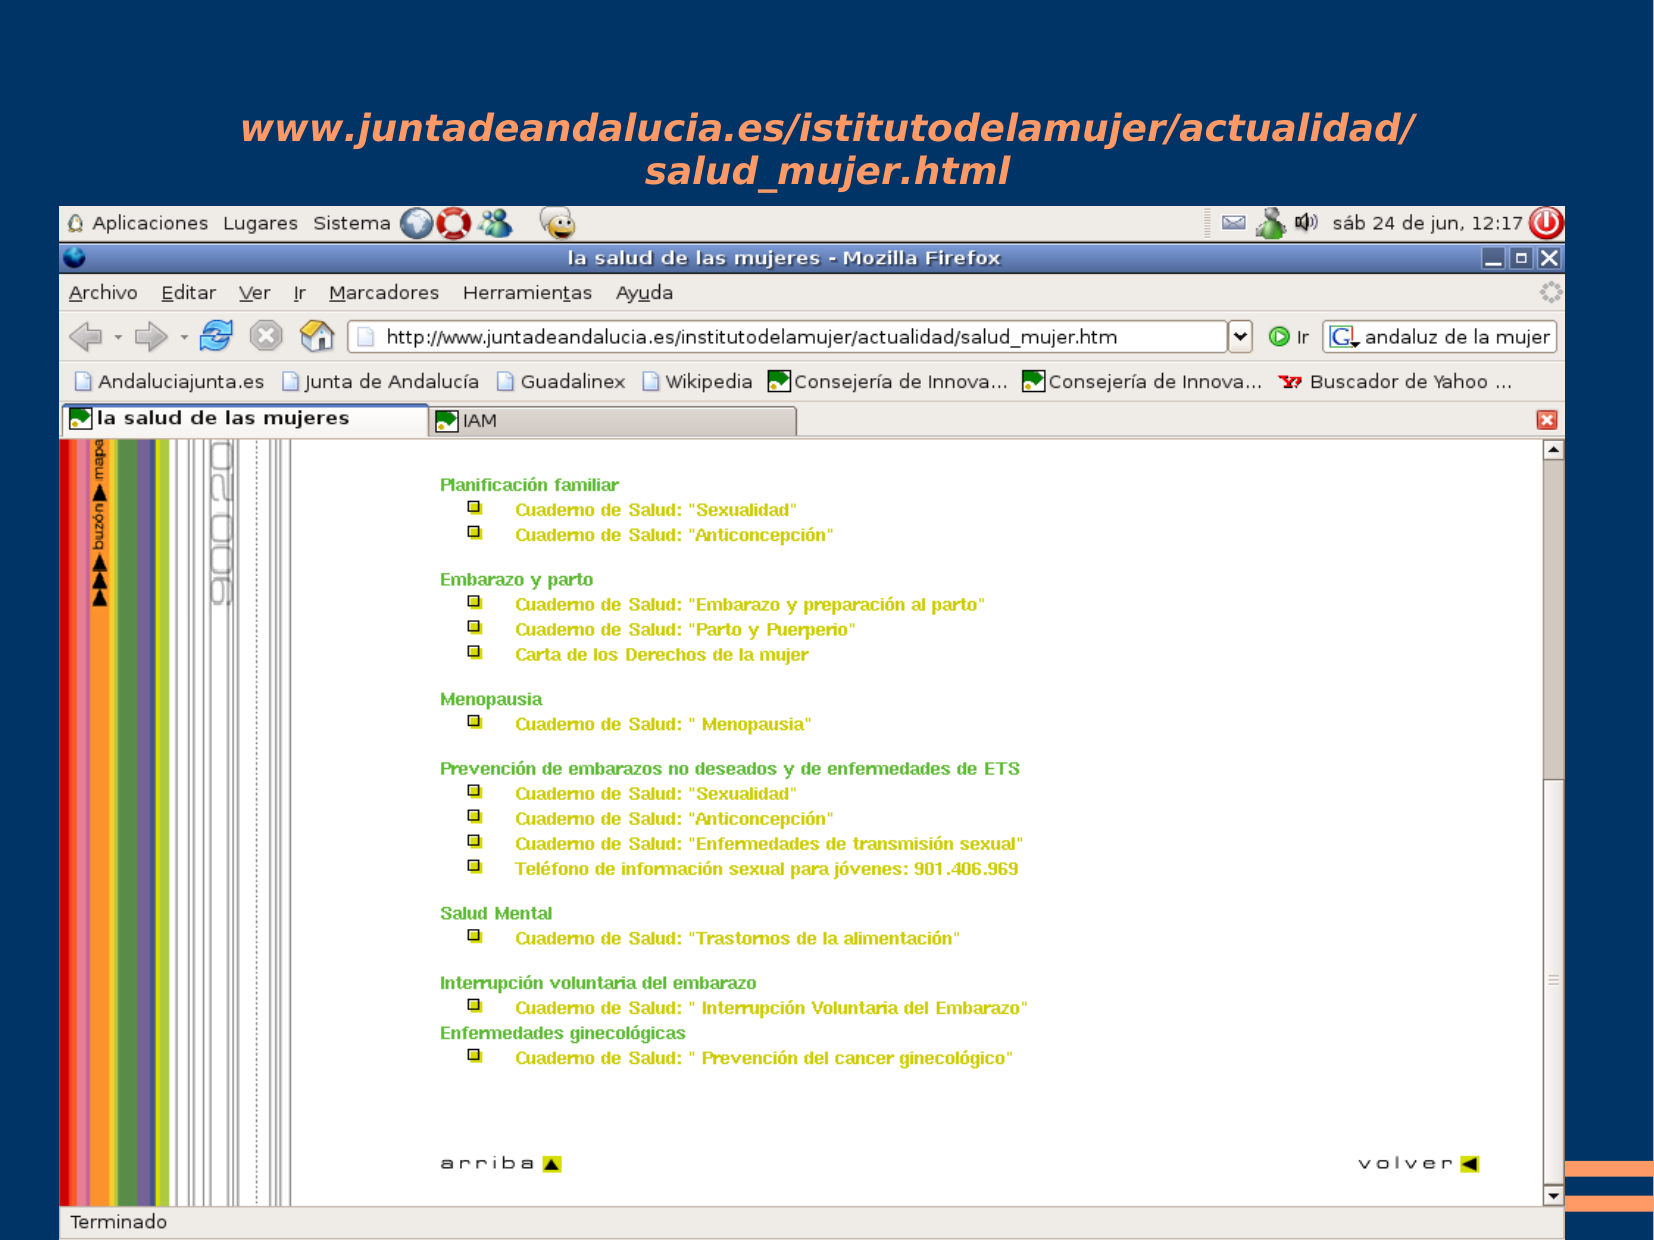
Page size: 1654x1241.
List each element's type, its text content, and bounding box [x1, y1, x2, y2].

picture [59, 206, 1565, 1241]
title www.juntadeandalucia.es/istitutodelamujer/actualidad/salud_mujer.html [121, 46, 1534, 206]
